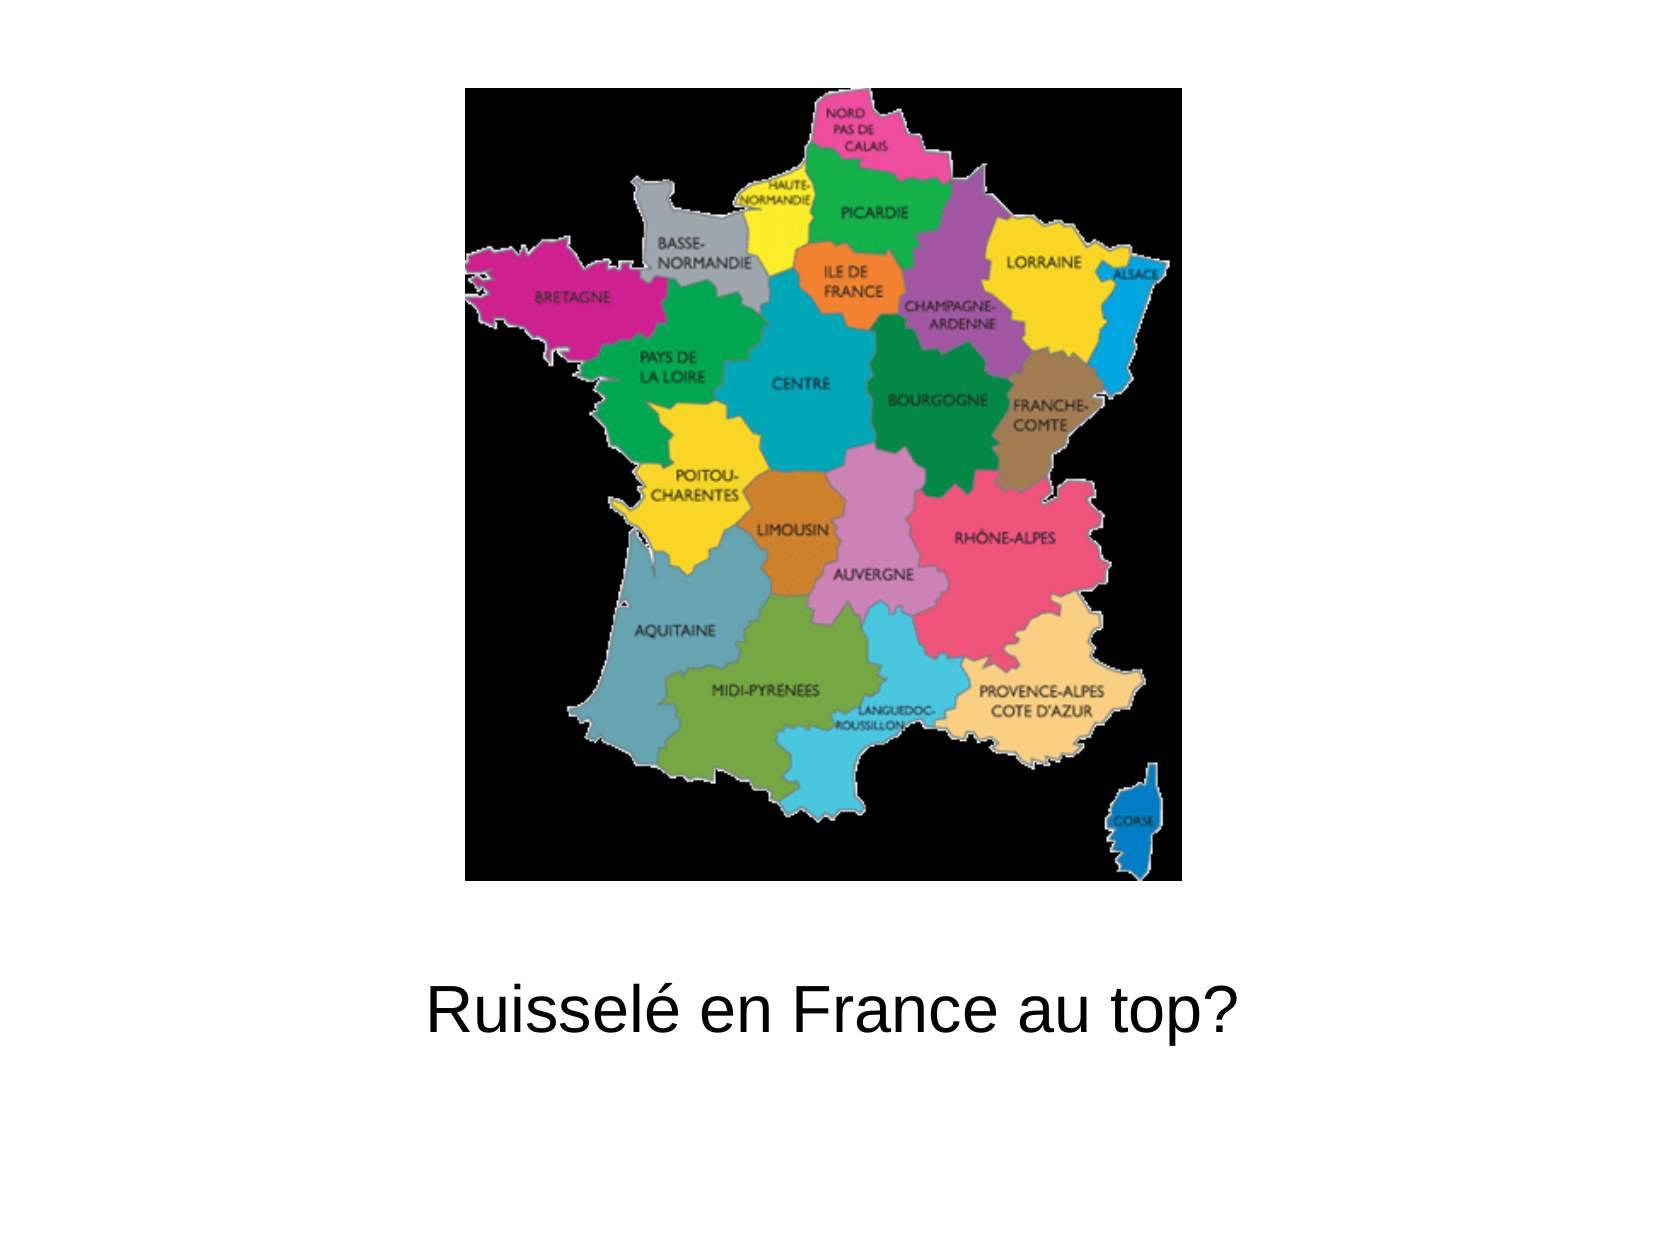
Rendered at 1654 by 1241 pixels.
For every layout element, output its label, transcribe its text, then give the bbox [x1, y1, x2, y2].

picture [465, 88, 1182, 881]
subtitle Ruisselé en France au top? [88, 75, 1577, 1123]
